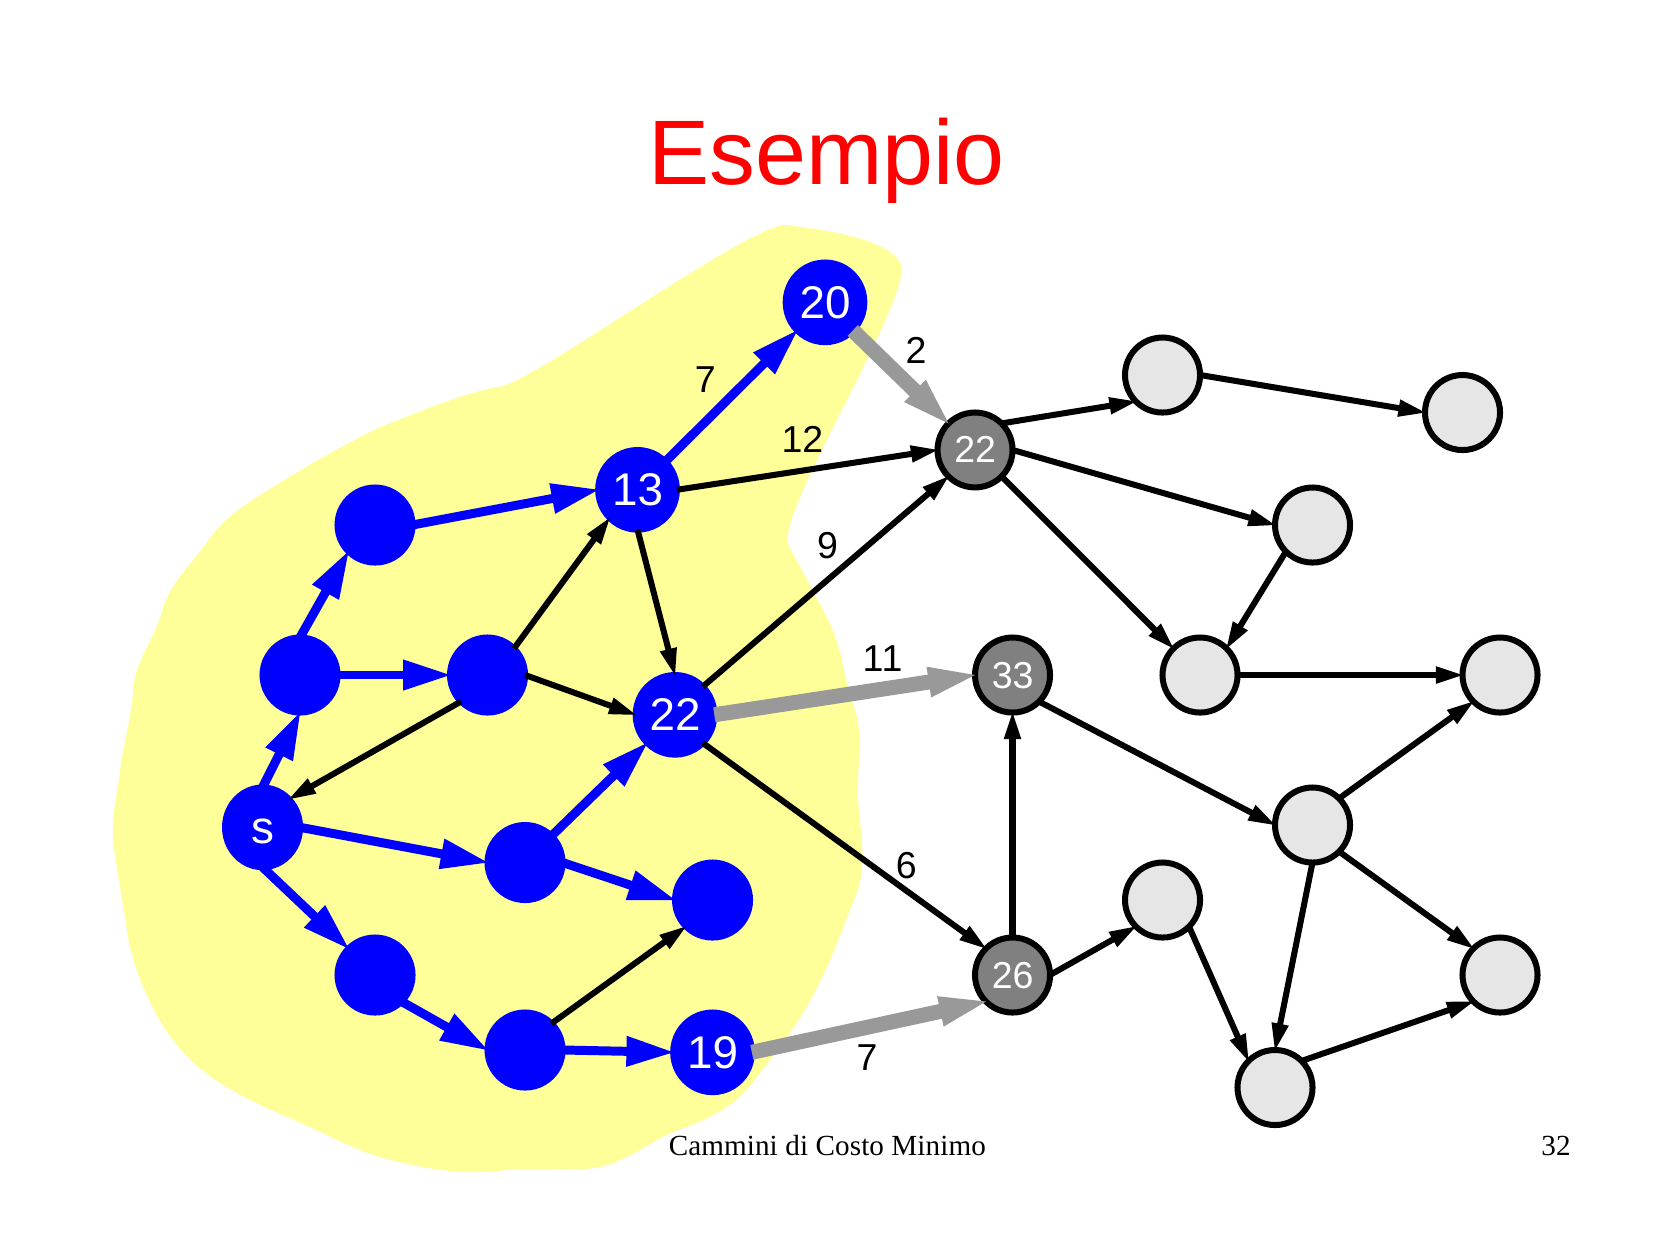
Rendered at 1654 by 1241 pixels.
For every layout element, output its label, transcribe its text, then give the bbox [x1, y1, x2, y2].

text_box [1275, 787, 1351, 863]
text_box [706, 702, 863, 854]
text_box [1462, 637, 1538, 713]
text_box 22 [635, 675, 715, 755]
text_box 26 [975, 937, 1050, 1013]
text_box 7 [856, 1036, 906, 1079]
text_box s [225, 787, 300, 868]
text_box 12 [781, 418, 831, 461]
text_box 6 [895, 844, 946, 887]
text_box 9 [817, 525, 867, 568]
text_box [1162, 637, 1238, 713]
text_box [1125, 337, 1200, 413]
text_box [1425, 375, 1501, 451]
text_box 20 [785, 262, 865, 343]
text_box 2 [905, 329, 955, 372]
text_box [1237, 1050, 1313, 1126]
text_box [1275, 487, 1351, 563]
text_box [112, 257, 902, 1173]
text_box 22 [937, 412, 1013, 488]
text_box [1462, 937, 1538, 1013]
text_box [641, 473, 812, 684]
text_box 11 [862, 637, 912, 680]
text_box [706, 595, 848, 707]
text_box [670, 332, 869, 486]
title Esempio [82, 49, 1571, 257]
text_box 33 [975, 637, 1051, 713]
text_box [1125, 862, 1201, 938]
text_box 13 [598, 450, 677, 530]
text_box 19 [673, 1012, 752, 1093]
text_box 7 [694, 358, 716, 401]
